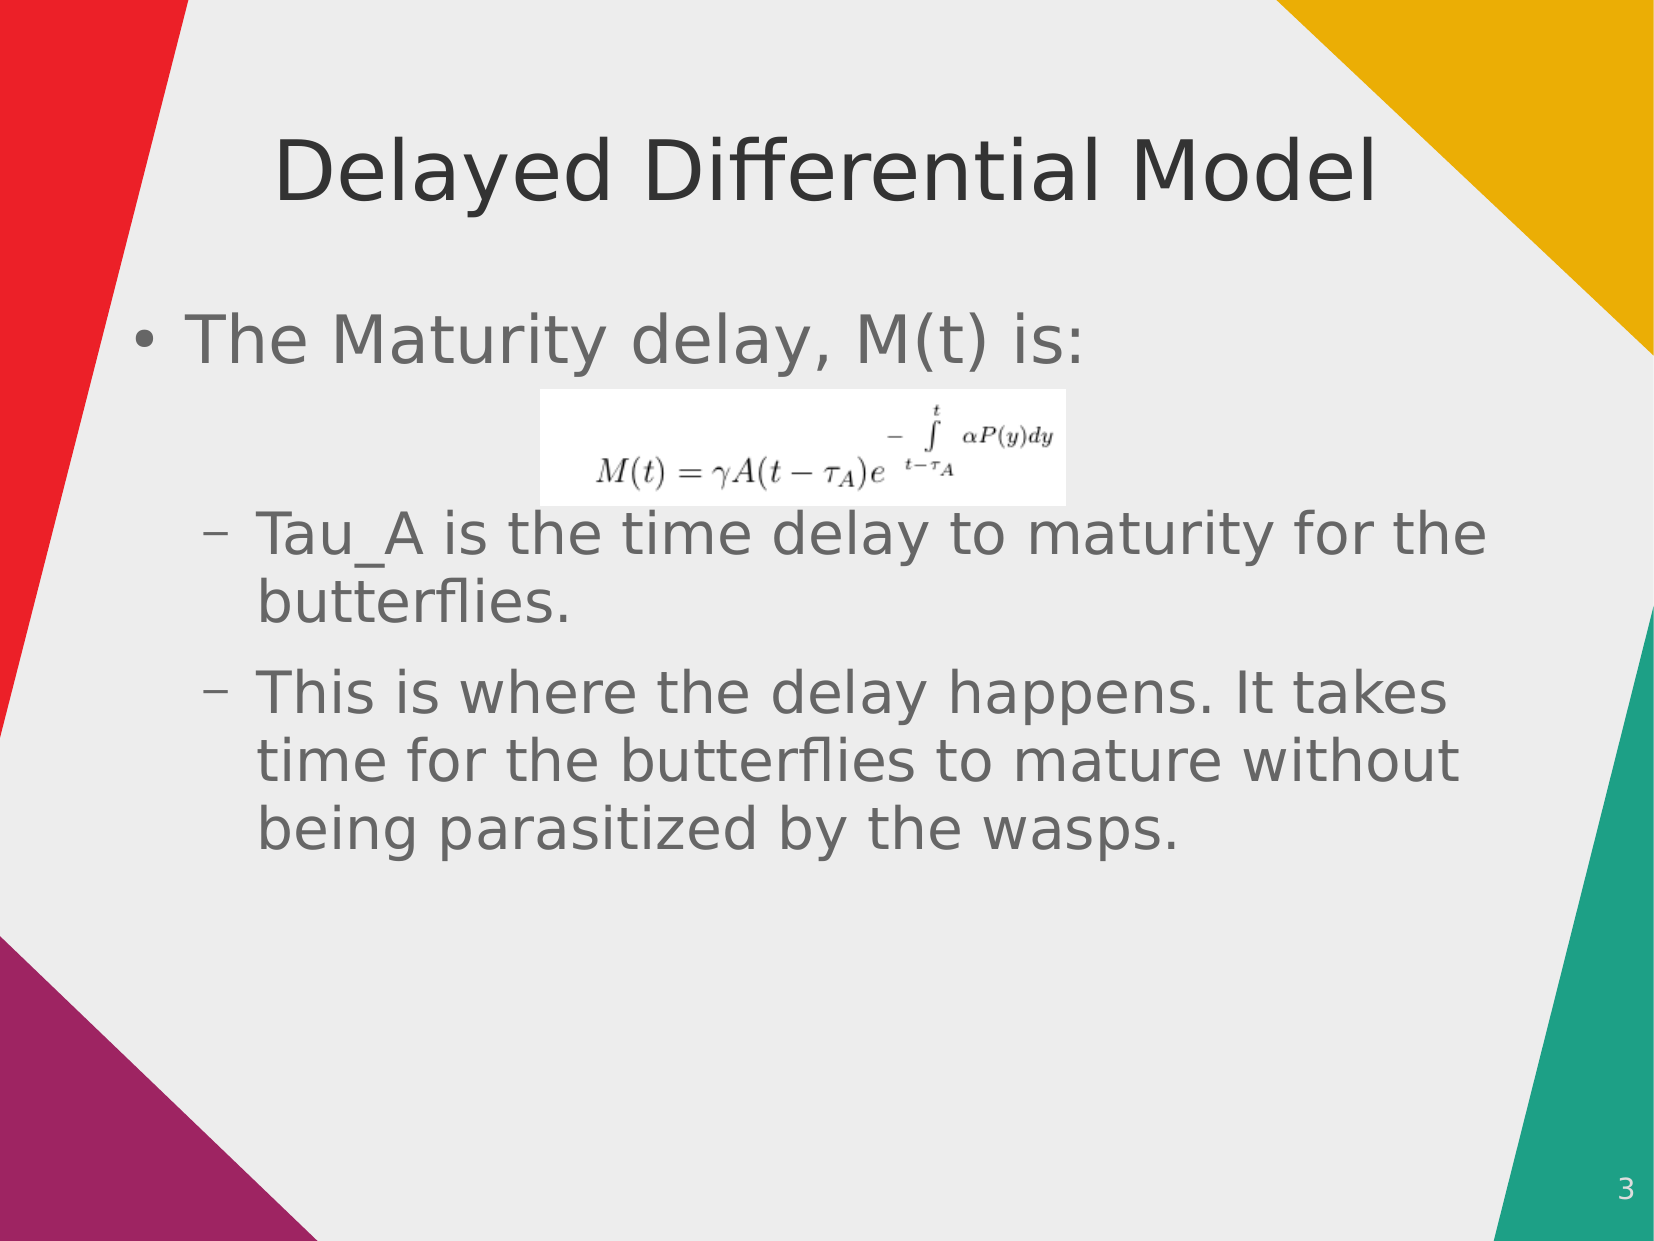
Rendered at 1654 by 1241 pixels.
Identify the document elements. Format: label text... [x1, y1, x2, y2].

picture [540, 389, 1066, 506]
title Delayed Differential Model [114, 73, 1539, 271]
list The Maturity delay, M(t) is: Tau_A is the time delay to maturity for the butterflies. This is where the delay happens. It takes time for the butterflies to mature without being parasitized by the wasps. [114, 302, 1539, 1033]
